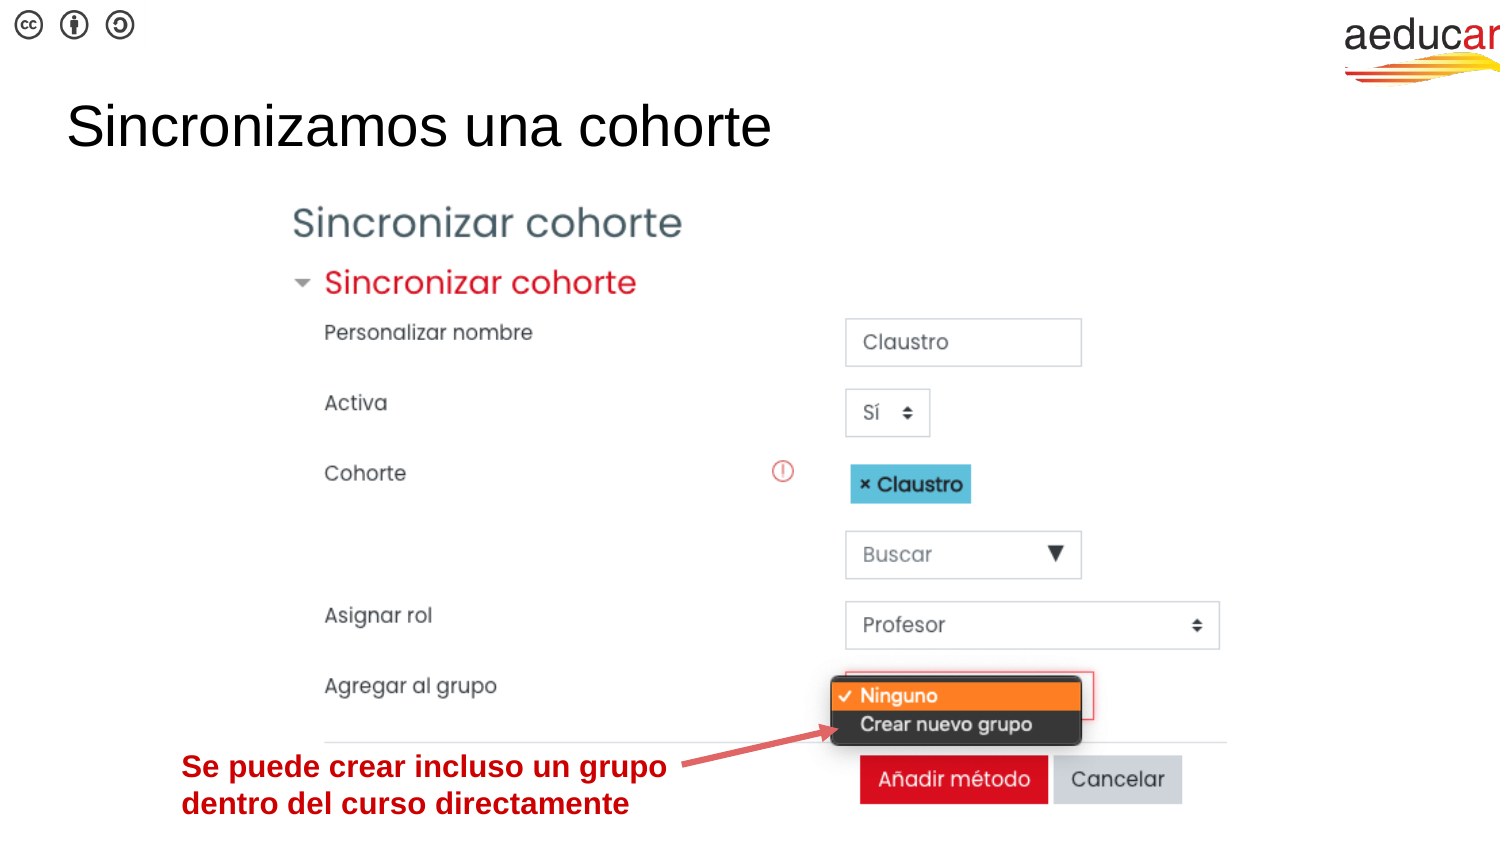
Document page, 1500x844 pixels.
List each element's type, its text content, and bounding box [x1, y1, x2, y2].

picture [273, 183, 1227, 811]
picture [0, 0, 146, 48]
title Sincronizamos una cohorte [51, 72, 1449, 167]
picture [1344, 0, 1500, 104]
text_box Se puede crear incluso un grupo dentro del curso directamente [166, 731, 777, 844]
